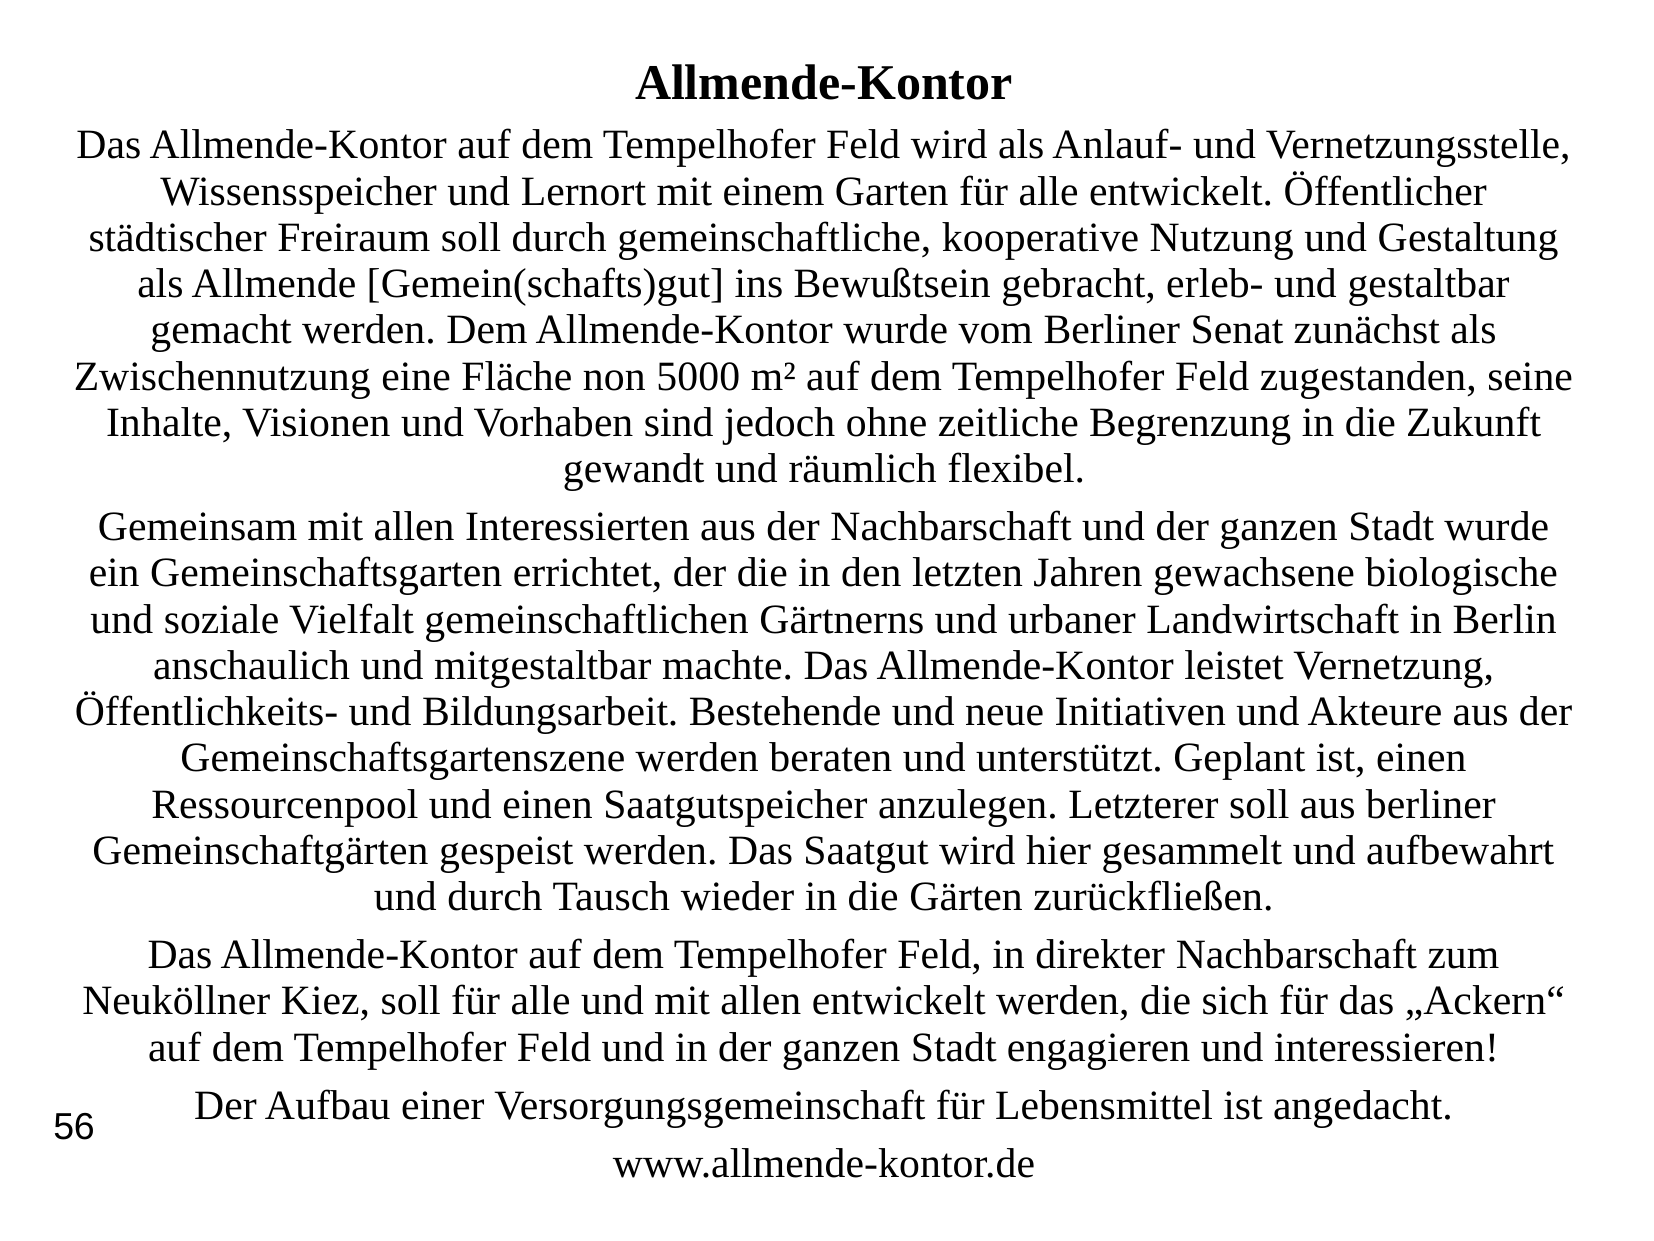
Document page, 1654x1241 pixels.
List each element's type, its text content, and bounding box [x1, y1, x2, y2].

text_box <Nummer> [38, 1098, 256, 1169]
text_box Allmende-Kontor Das Allmende-Kontor auf dem Tempelhofer Feld wird als Anlauf- und Vernetzungsstelle, Wissensspeicher und Lernort mit einem Garten für alle entwickelt. Öffentlicher städtischer Freiraum soll durch gemeinschaftliche, kooperative Nutzung und Gestaltung als Allmende [Gemein(schafts)gut] ins Bewußtsein gebracht, erleb- und gestaltbar gemacht werden. Dem Allmende-Kontor wurde vom Berliner Senat zunächst als Zwischennutzung eine Fläche non 5000 m² auf dem Tempelhofer Feld zugestanden, seine Inhalte, Visionen und Vorhaben sind jedoch ohne zeitliche Begrenzung in die Zukunft gewandt und räumlich flexibel. Gemeinsam mit allen Interessierten aus der Nachbarschaft und der ganzen Stadt wurde ein Gemeinschaftsgarten errichtet, der die in den letzten Jahren gewachsene biologische und soziale Vielfalt gemeinschaftlichen Gärtnerns und urbaner Landwirtschaft in Berlin anschaulich und mitgestaltbar machte. Das Allmende-Kontor leistet Vernetzung, Öffentlichkeits- und Bildungsarbeit. Bestehende und neue Initiativen und Akteure aus der Gemeinschaftsgartenszene werden beraten und unterstützt. Geplant ist, einen Ressourcenpool und einen Saatgutspeicher anzulegen. Letzterer soll aus berliner Gemeinschaftgärten gespeist werden. Das Saatgut wird hier gesammelt und aufbewahrt und durch Tausch wieder in die Gärten zurückfließen. Das Allmende-Kontor auf dem Tempelhofer Feld, in direkter Nachbarschaft zum Neuköllner Kiez, soll für alle und mit allen entwickelt werden, die sich für das „Ackern“ auf dem Tempelhofer Feld und in der ganzen Stadt engagieren und interessieren! Der Aufbau einer Versorgungsgemeinschaft für Lebensmittel ist angedacht. www.allmende-kontor.de [59, 47, 1601, 1194]
